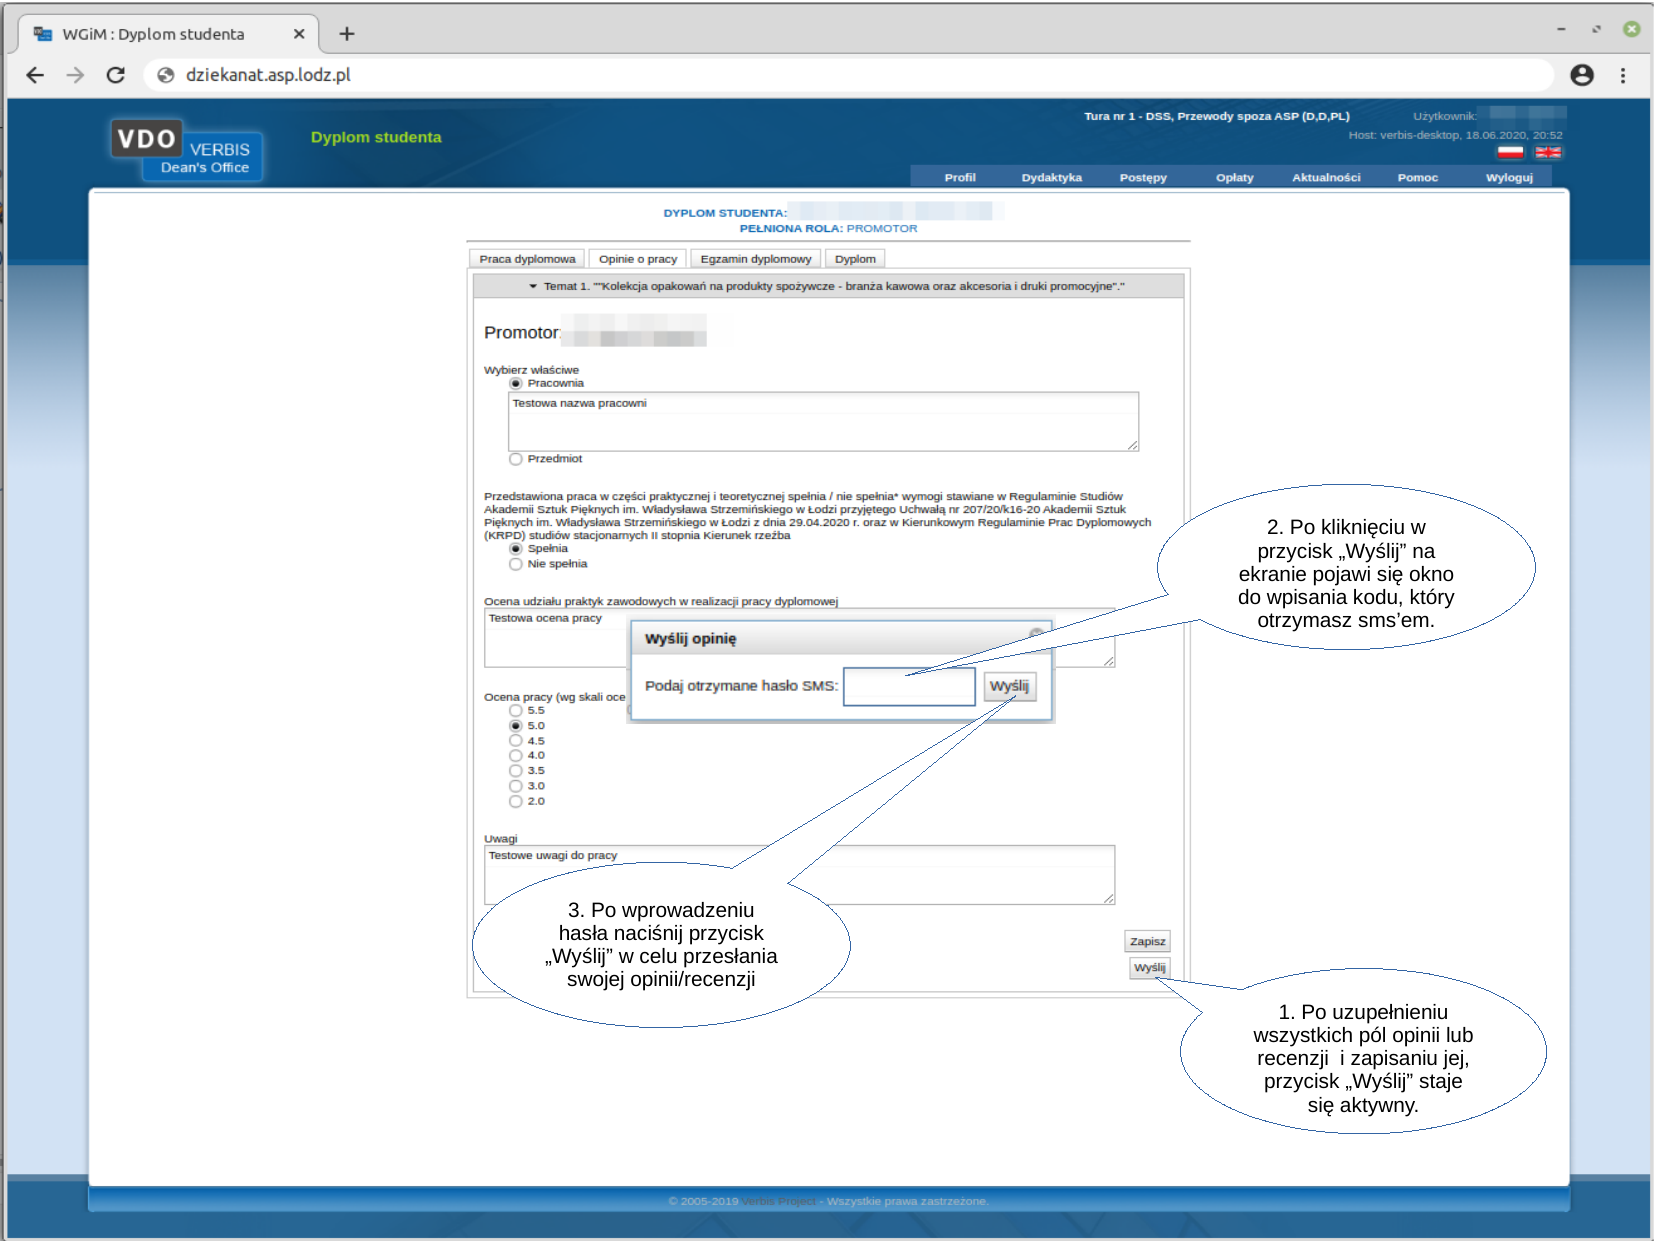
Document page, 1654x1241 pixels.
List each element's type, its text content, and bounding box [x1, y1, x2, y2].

text_box 2. Po kliknięciu w przycisk „Wyślij” na ekranie pojawi się okno do wpisania kodu, który otrzymasz sms’em. [905, 484, 1536, 676]
picture [0, 2, 1654, 1241]
text_box 3. Po wprowadzeniu hasła naciśnij przycisk „Wyślij” w celu przesłania swojej opinii/recenzji [472, 695, 1016, 1028]
text_box 1. Po uzupełnieniu wszystkich pól opinii lub recenzji i zapisaniu jej, przycisk „Wyślij” staje się aktywny. [1155, 968, 1547, 1134]
